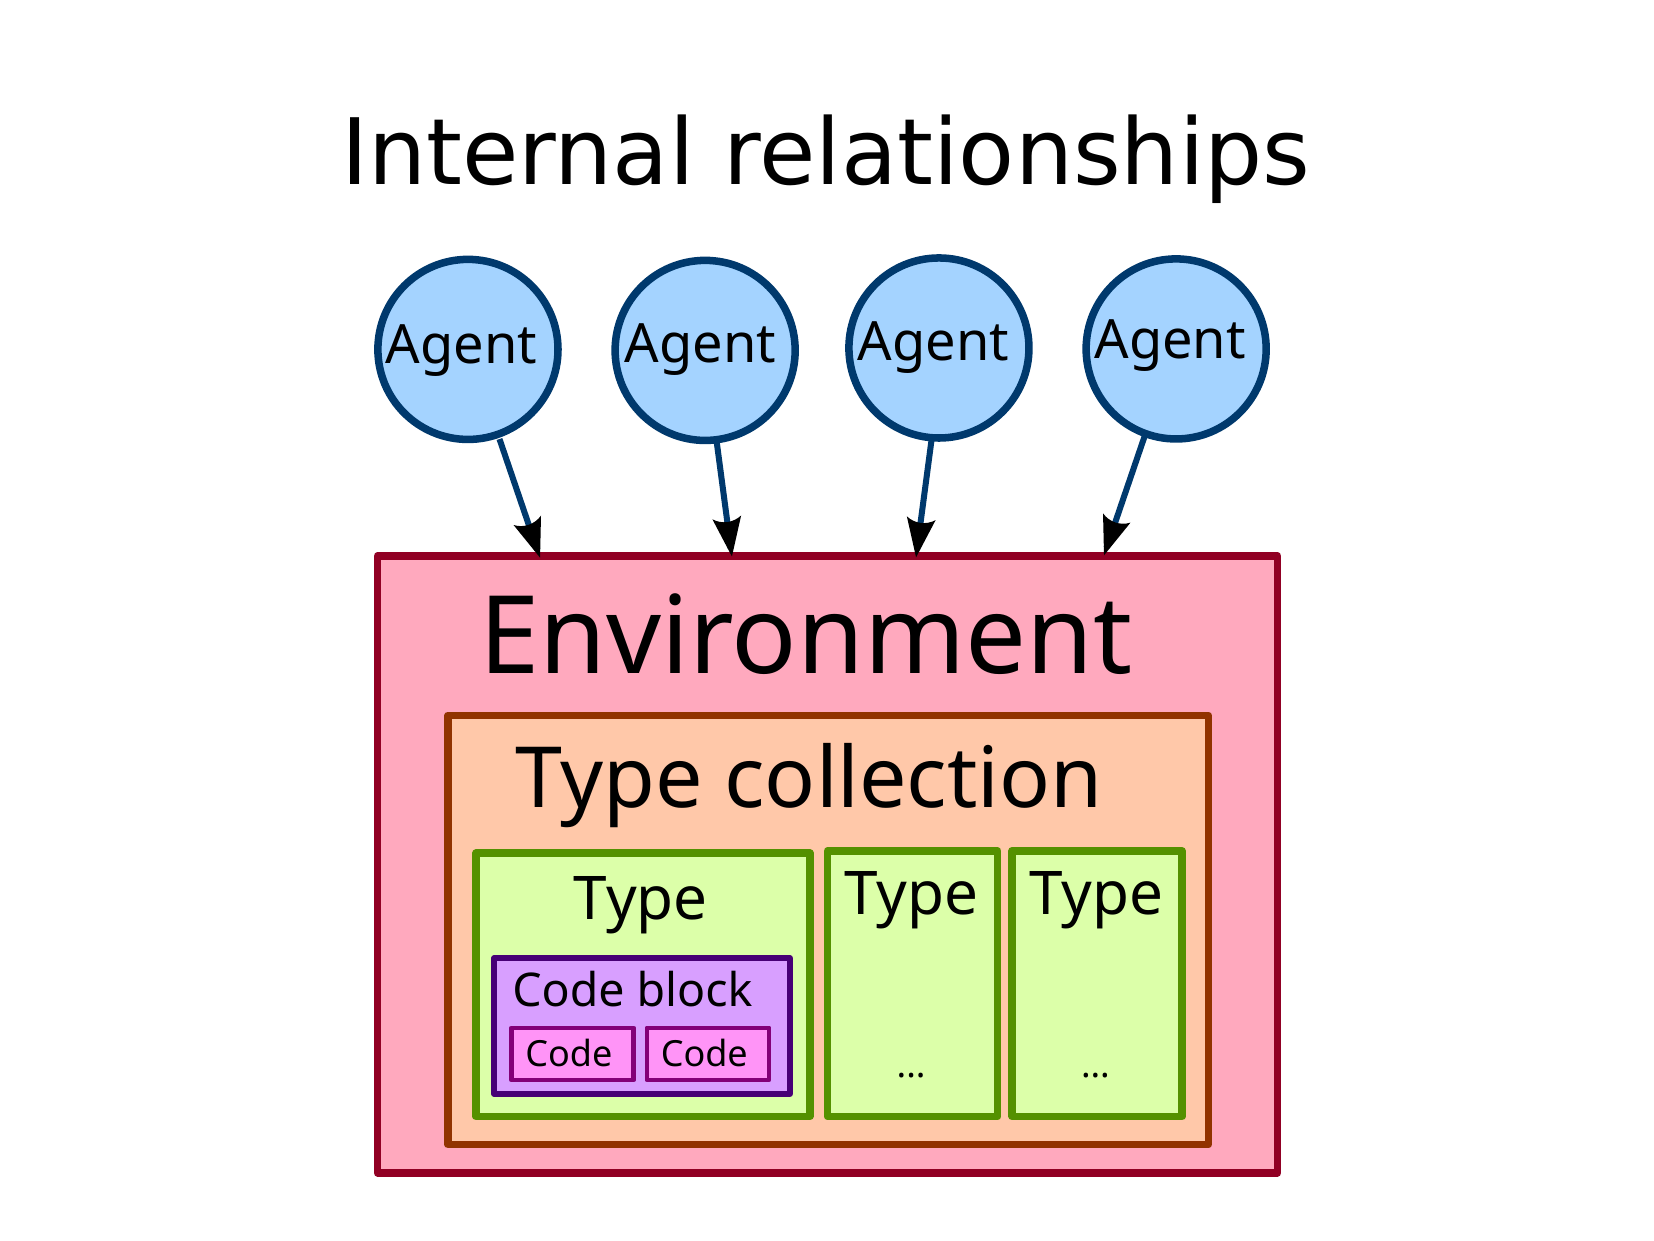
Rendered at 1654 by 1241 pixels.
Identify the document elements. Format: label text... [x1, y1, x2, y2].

title Internal relationships [82, 49, 1571, 257]
picture [373, 254, 1282, 1177]
